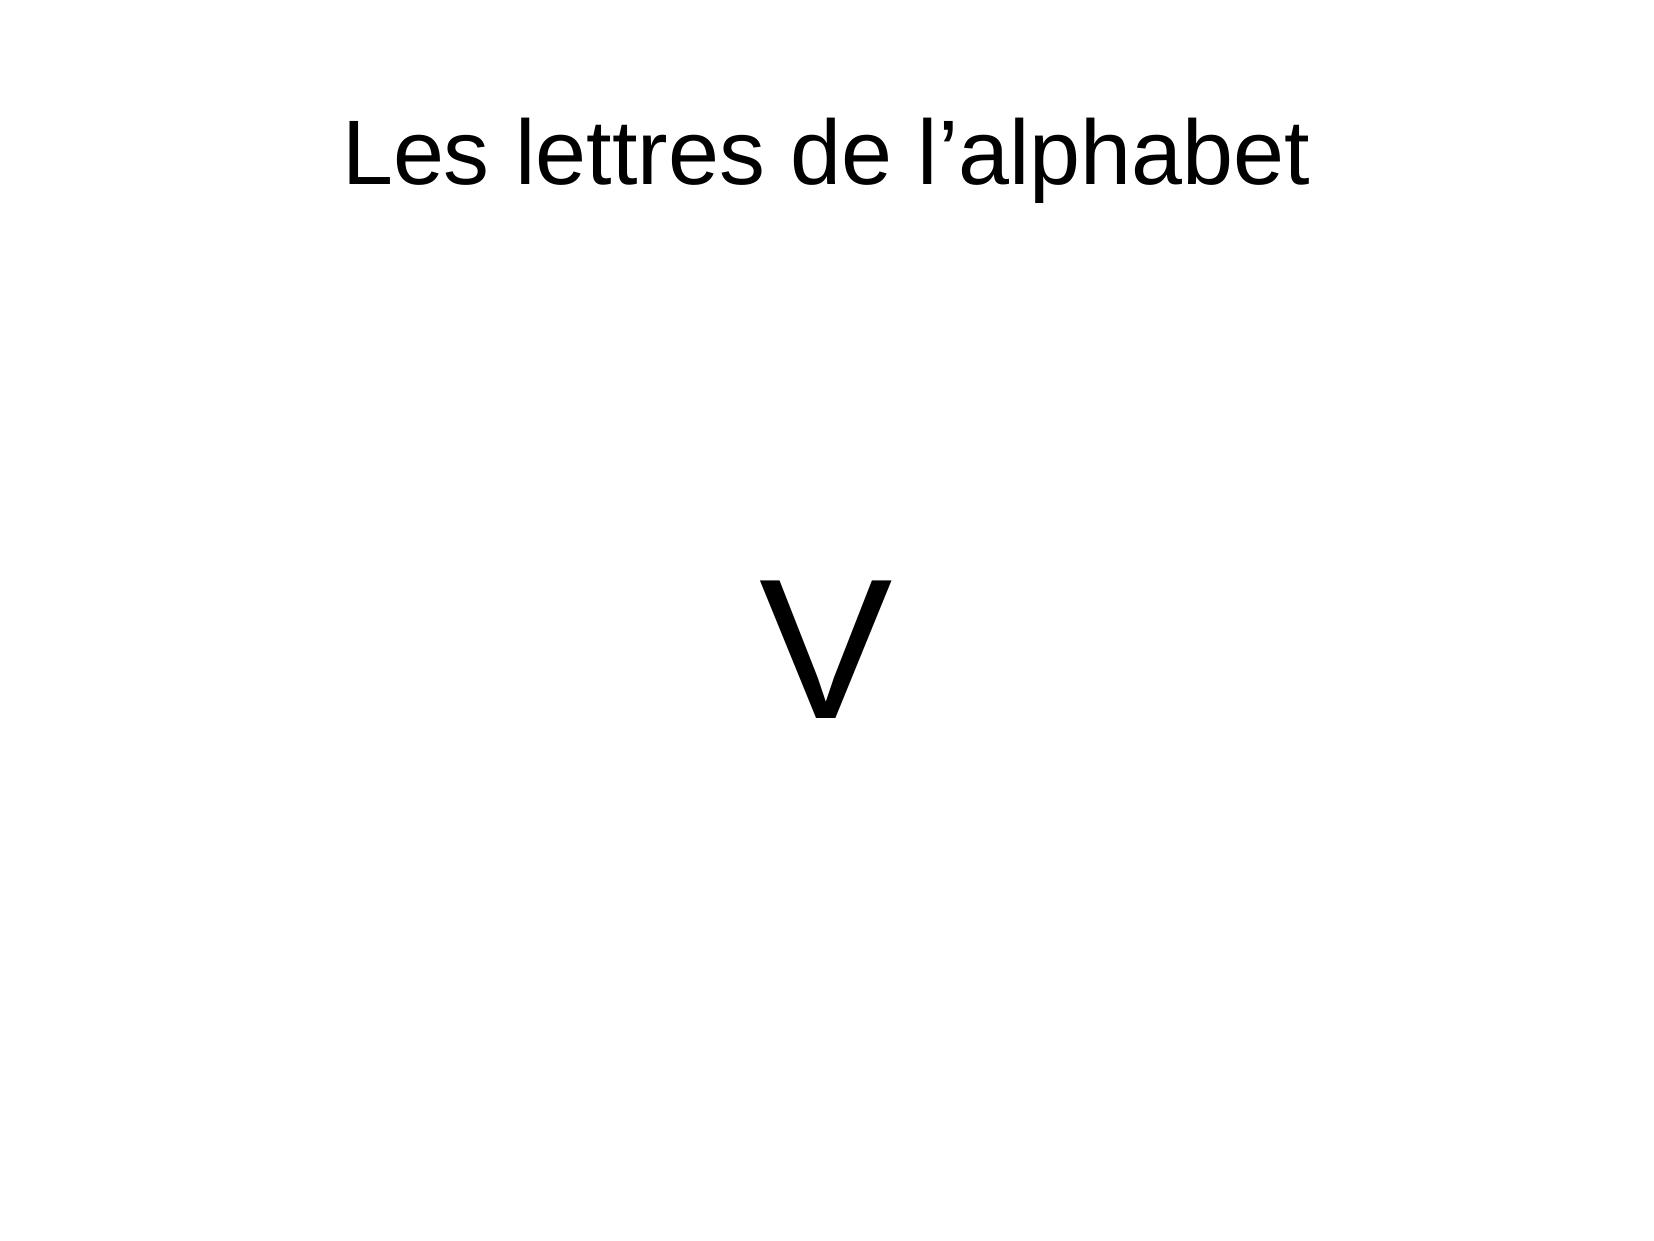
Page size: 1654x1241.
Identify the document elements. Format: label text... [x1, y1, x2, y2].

subtitle V [82, 290, 1571, 1010]
title Les lettres de l’alphabet [82, 49, 1571, 257]
